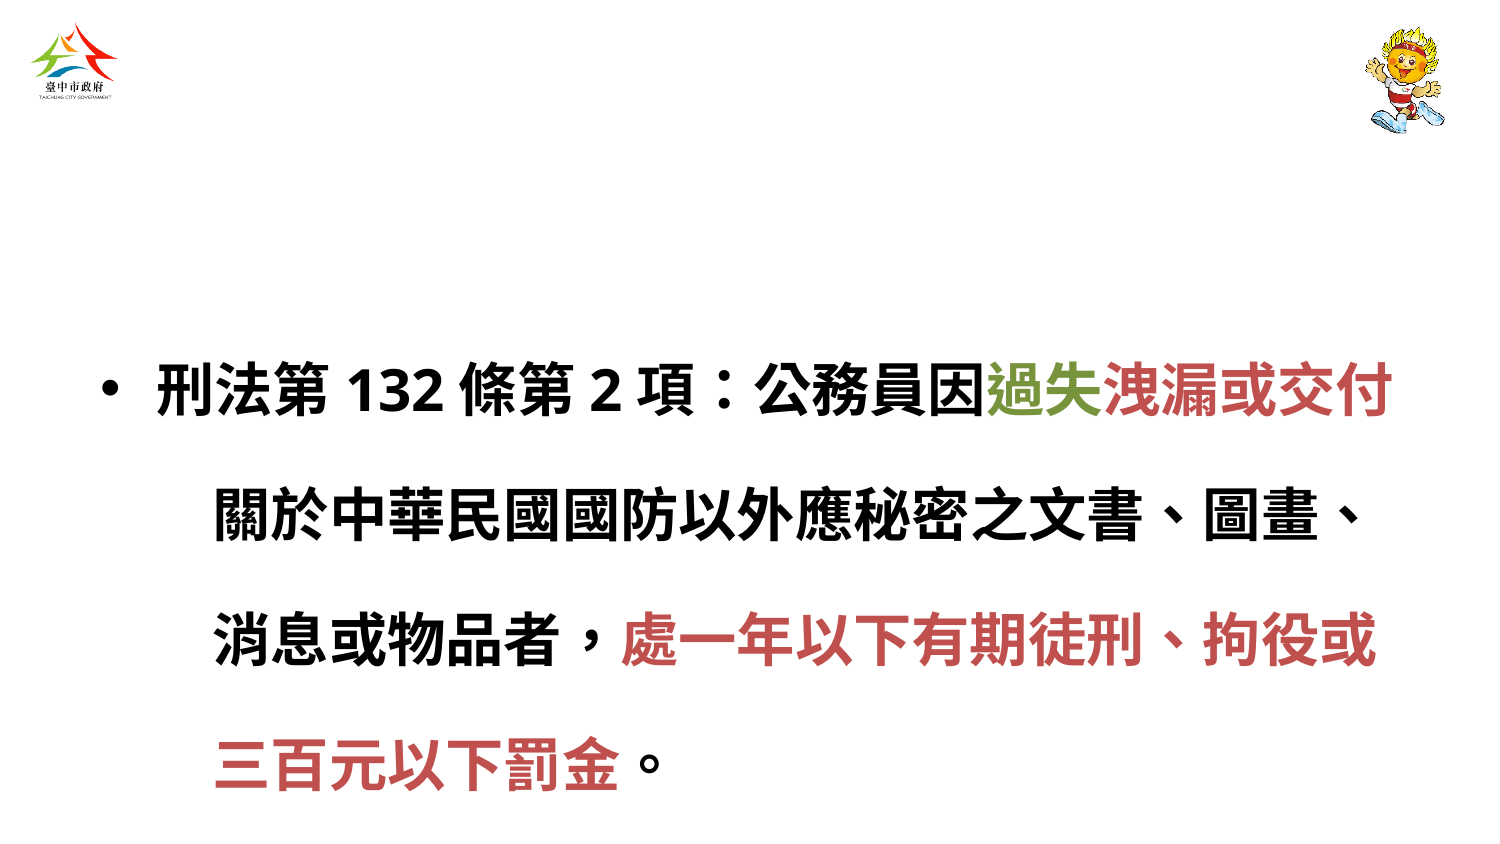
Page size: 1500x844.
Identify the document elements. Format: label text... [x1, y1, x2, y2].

list 刑法第132條第2項：公務員因過失洩漏或交付關於中華民國國防以外應秘密之文書、圖畫、消息或物品者，處一年以下有期徒刑、拘役或三百元以下罰金。 [85, 290, 1436, 812]
picture [1364, 25, 1445, 134]
title 洩密之刑事責任 [75, 45, 1426, 186]
